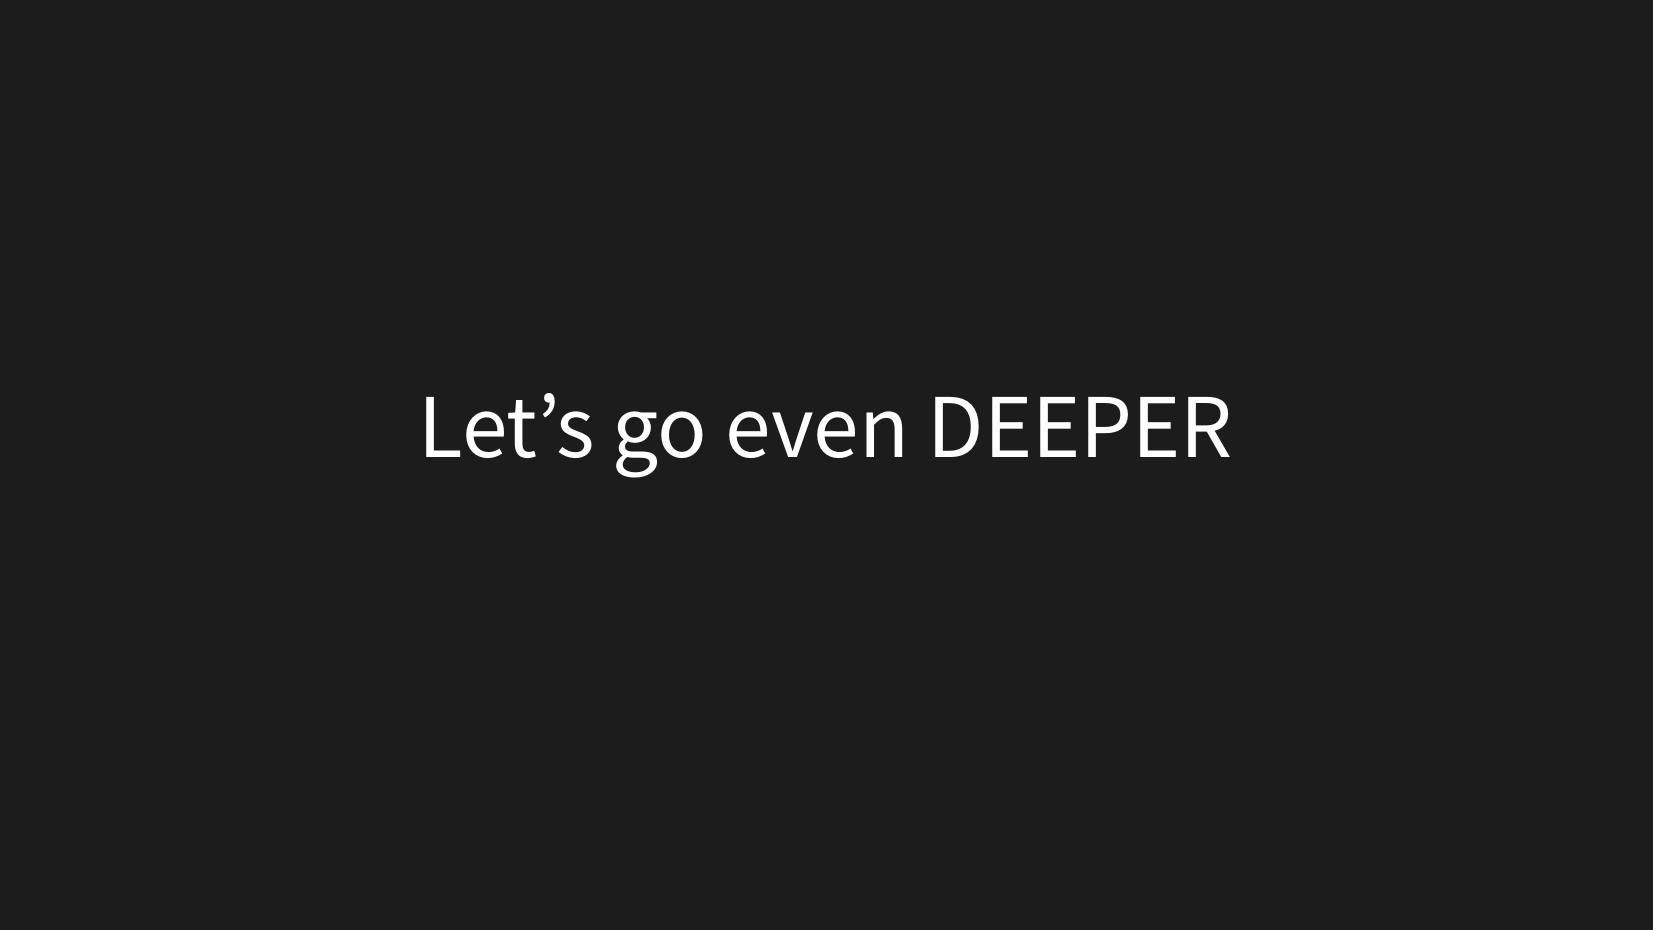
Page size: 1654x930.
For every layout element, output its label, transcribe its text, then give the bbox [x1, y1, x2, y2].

title Let’s go even DEEPER [0, 309, 1653, 540]
